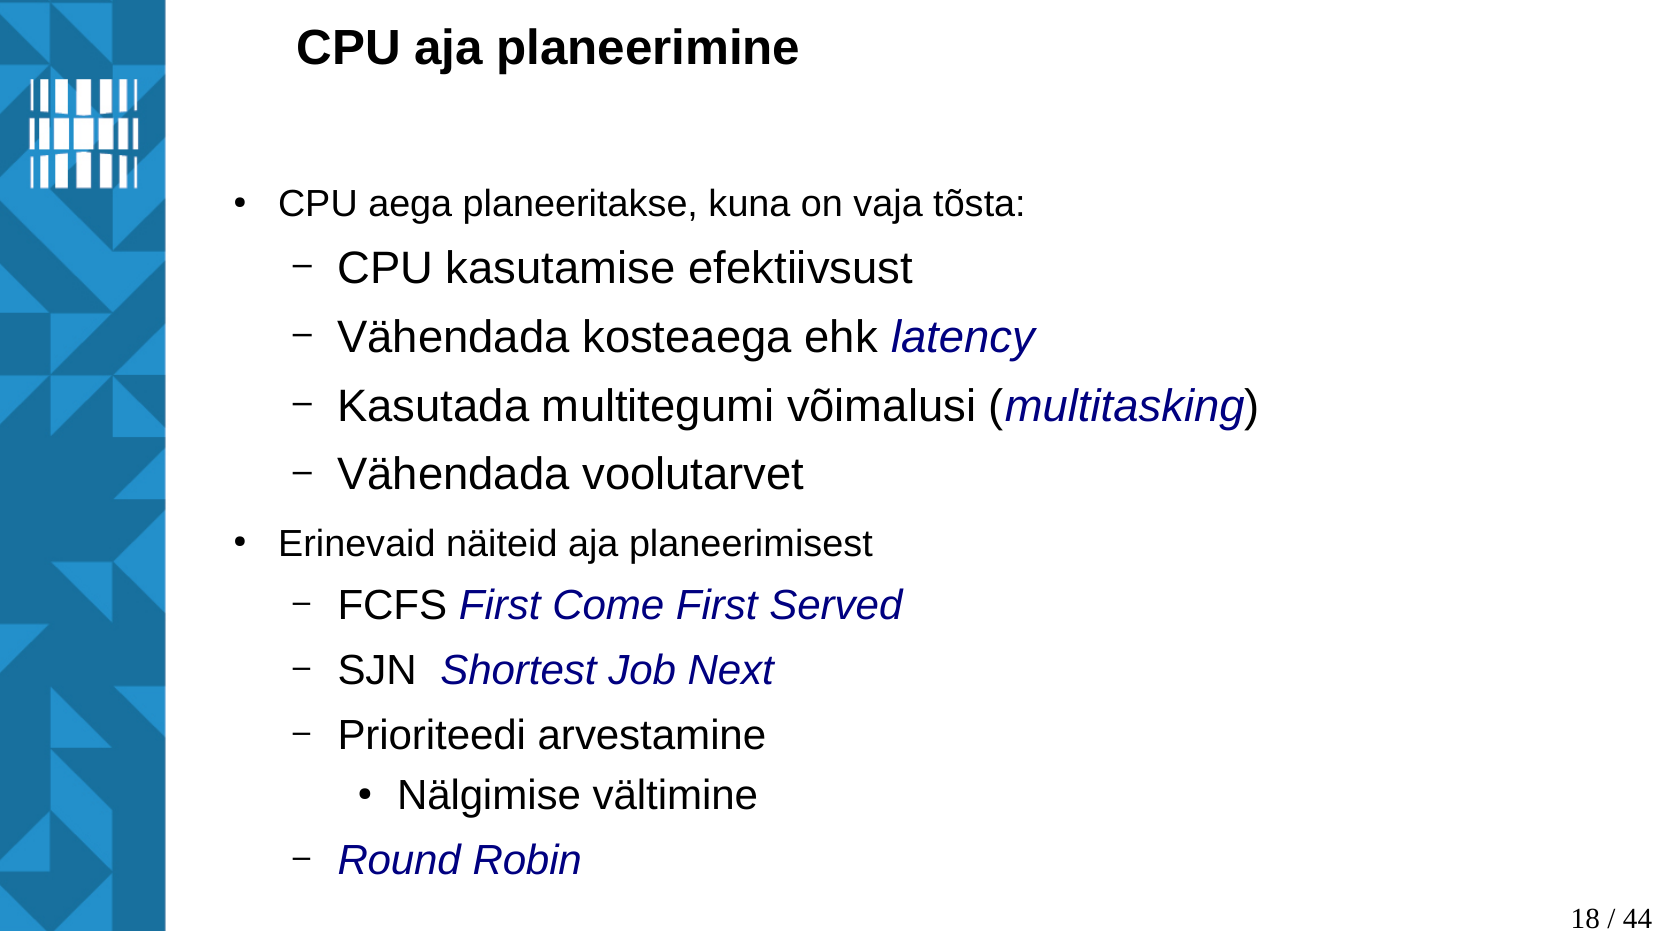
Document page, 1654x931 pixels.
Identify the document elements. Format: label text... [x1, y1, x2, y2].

title CPU aja planeerimine [296, 10, 1565, 86]
list CPU aega planeeritakse, kuna on vaja tõsta: CPU kasutamise efektiivsust Vähendada kosteaega ehk latency Kasutada multitegumi võimalusi (multitasking) Vähendada voolutarvet Erinevaid näiteid aja planeerimisest FCFS First Come First Served SJN Shortest Job Next Prioriteedi arvestamine Nälgimise vältimine Round Robin [218, 182, 1536, 886]
